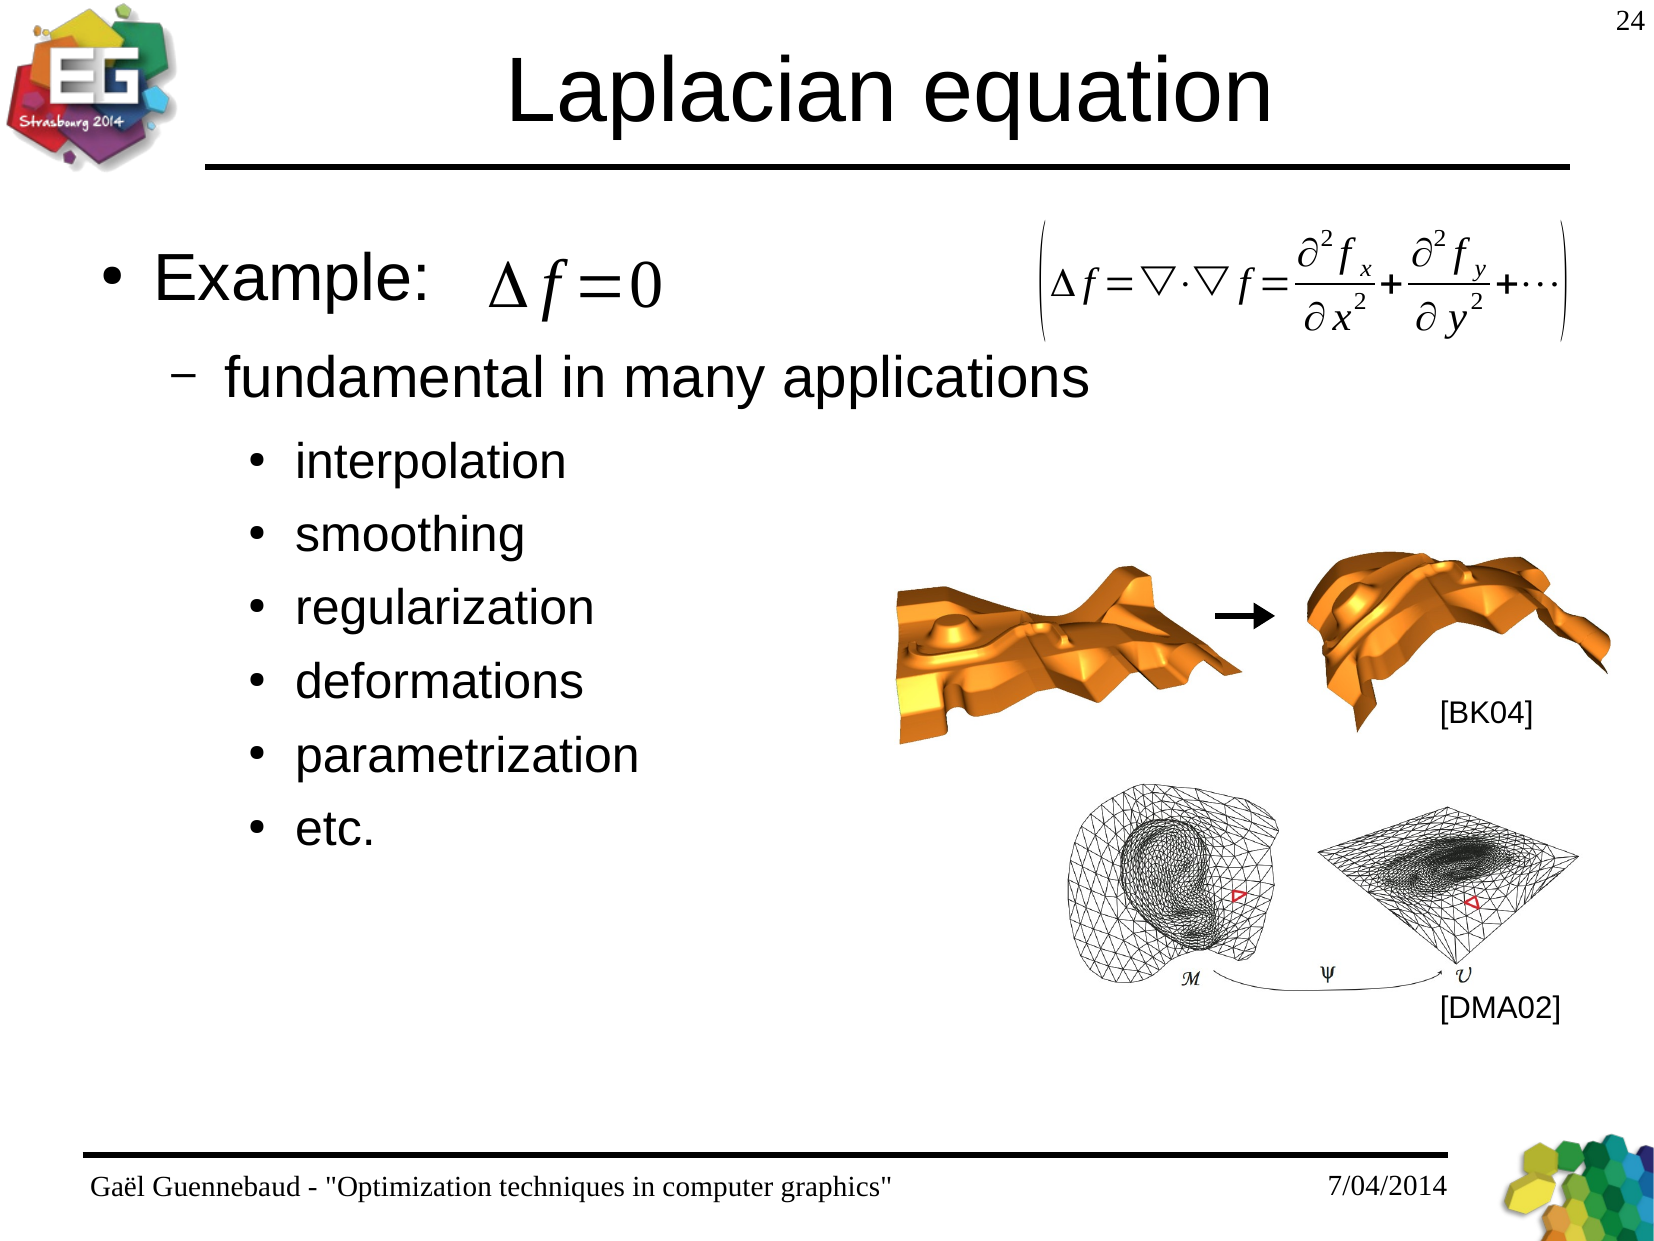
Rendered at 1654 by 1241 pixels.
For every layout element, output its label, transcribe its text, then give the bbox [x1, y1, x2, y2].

picture [0, 0, 180, 180]
text_box [BK04] [1425, 687, 1549, 738]
picture [1305, 549, 1613, 734]
title Laplacian equation [210, 31, 1571, 148]
picture [894, 564, 1246, 746]
picture [1499, 1128, 1654, 1241]
list Example: fundamental in many applications interpolation smoothing regularization deformations parametrization etc. [82, 240, 1571, 1126]
text_box [DMA02] [1425, 983, 1577, 1033]
chart [480, 245, 671, 322]
chart [1031, 218, 1577, 345]
picture [1065, 777, 1585, 999]
